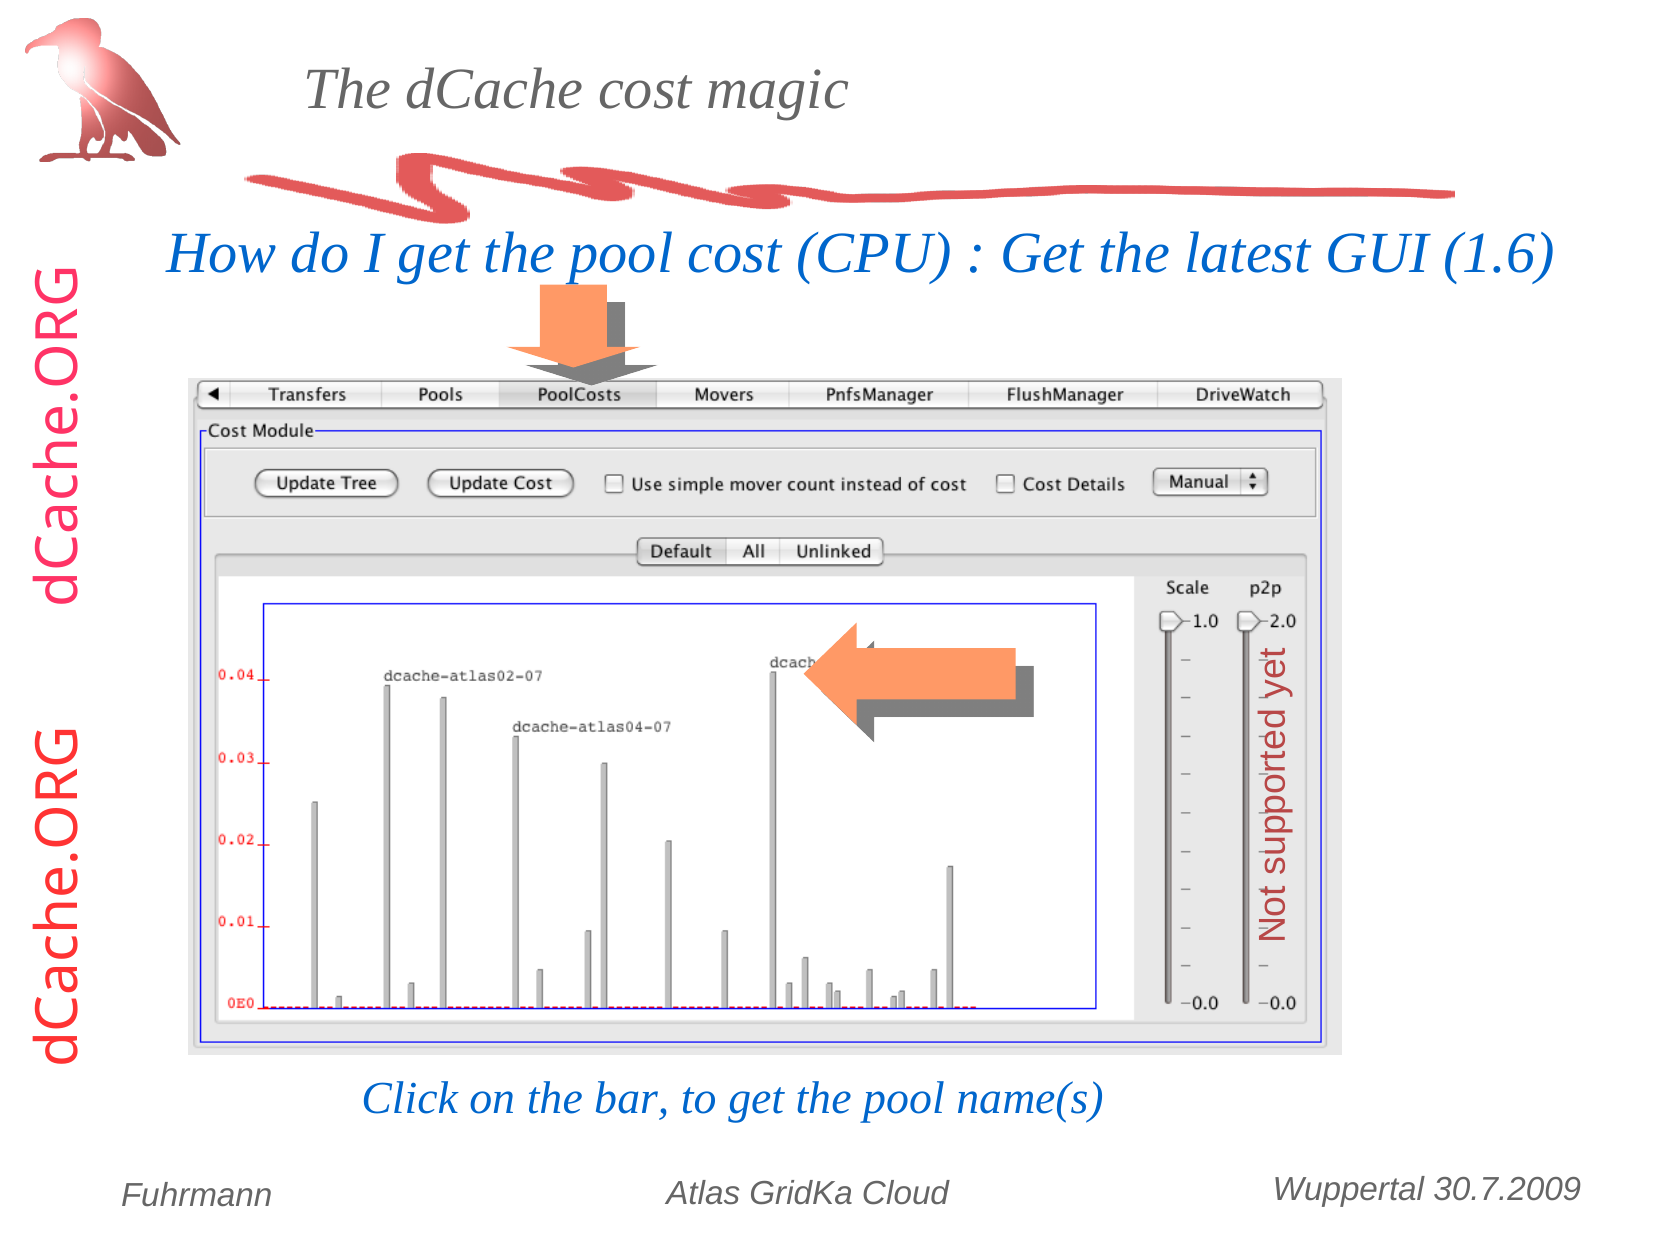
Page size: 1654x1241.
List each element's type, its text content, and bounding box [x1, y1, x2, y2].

text_box [803, 622, 1016, 725]
text_box Not supported yet [1243, 633, 1302, 959]
text_box The dCache cost magic [289, 49, 865, 132]
text_box How do I get the pool cost (CPU) : Get the latest GUI (1.6) [151, 213, 1571, 296]
picture [188, 378, 1342, 1055]
text_box Click on the bar, to get the pool name(s) [346, 1065, 1115, 1134]
text_box [506, 284, 641, 368]
